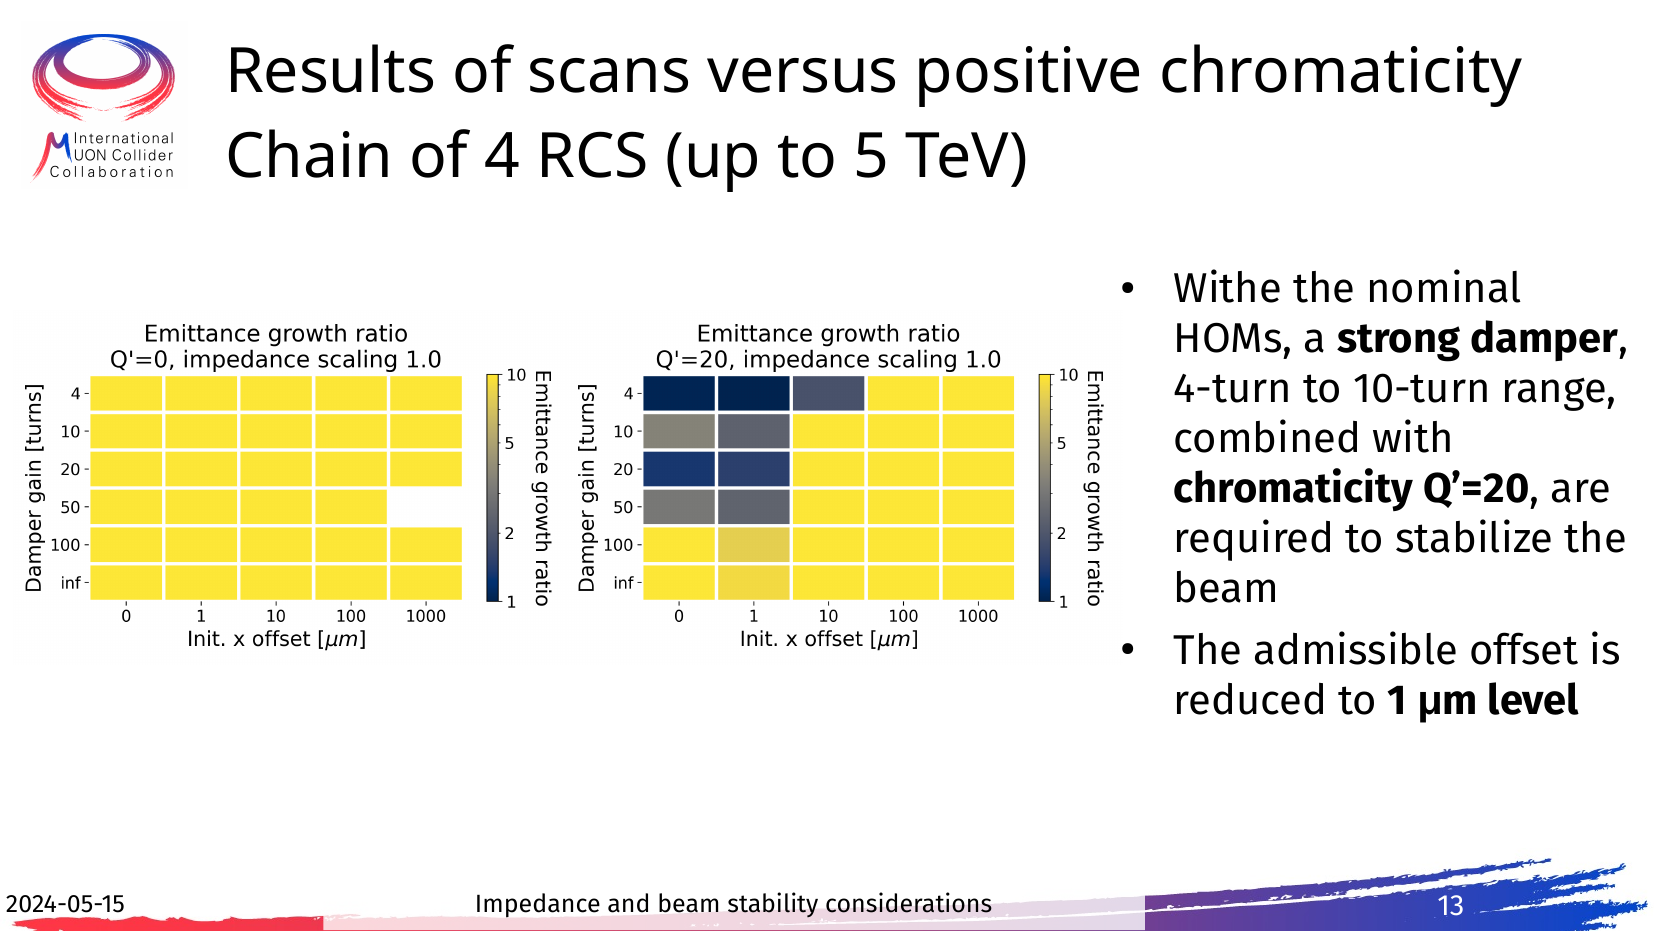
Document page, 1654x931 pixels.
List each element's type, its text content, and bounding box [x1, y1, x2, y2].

list Withe the nominal HOMs, a strong damper, 4-turn to 10-turn range, combined with chromaticity Q’=20, are required to stabilize the beam The admissible offset is reduced to 1 μm level [1102, 263, 1647, 889]
picture [21, 21, 188, 189]
title Results of scans versus positive chromaticity Chain of 4 RCS (up to 5 TeV) [225, 25, 1571, 188]
picture [13, 310, 1102, 665]
picture [0, 848, 1102, 931]
picture [1145, 848, 1654, 931]
